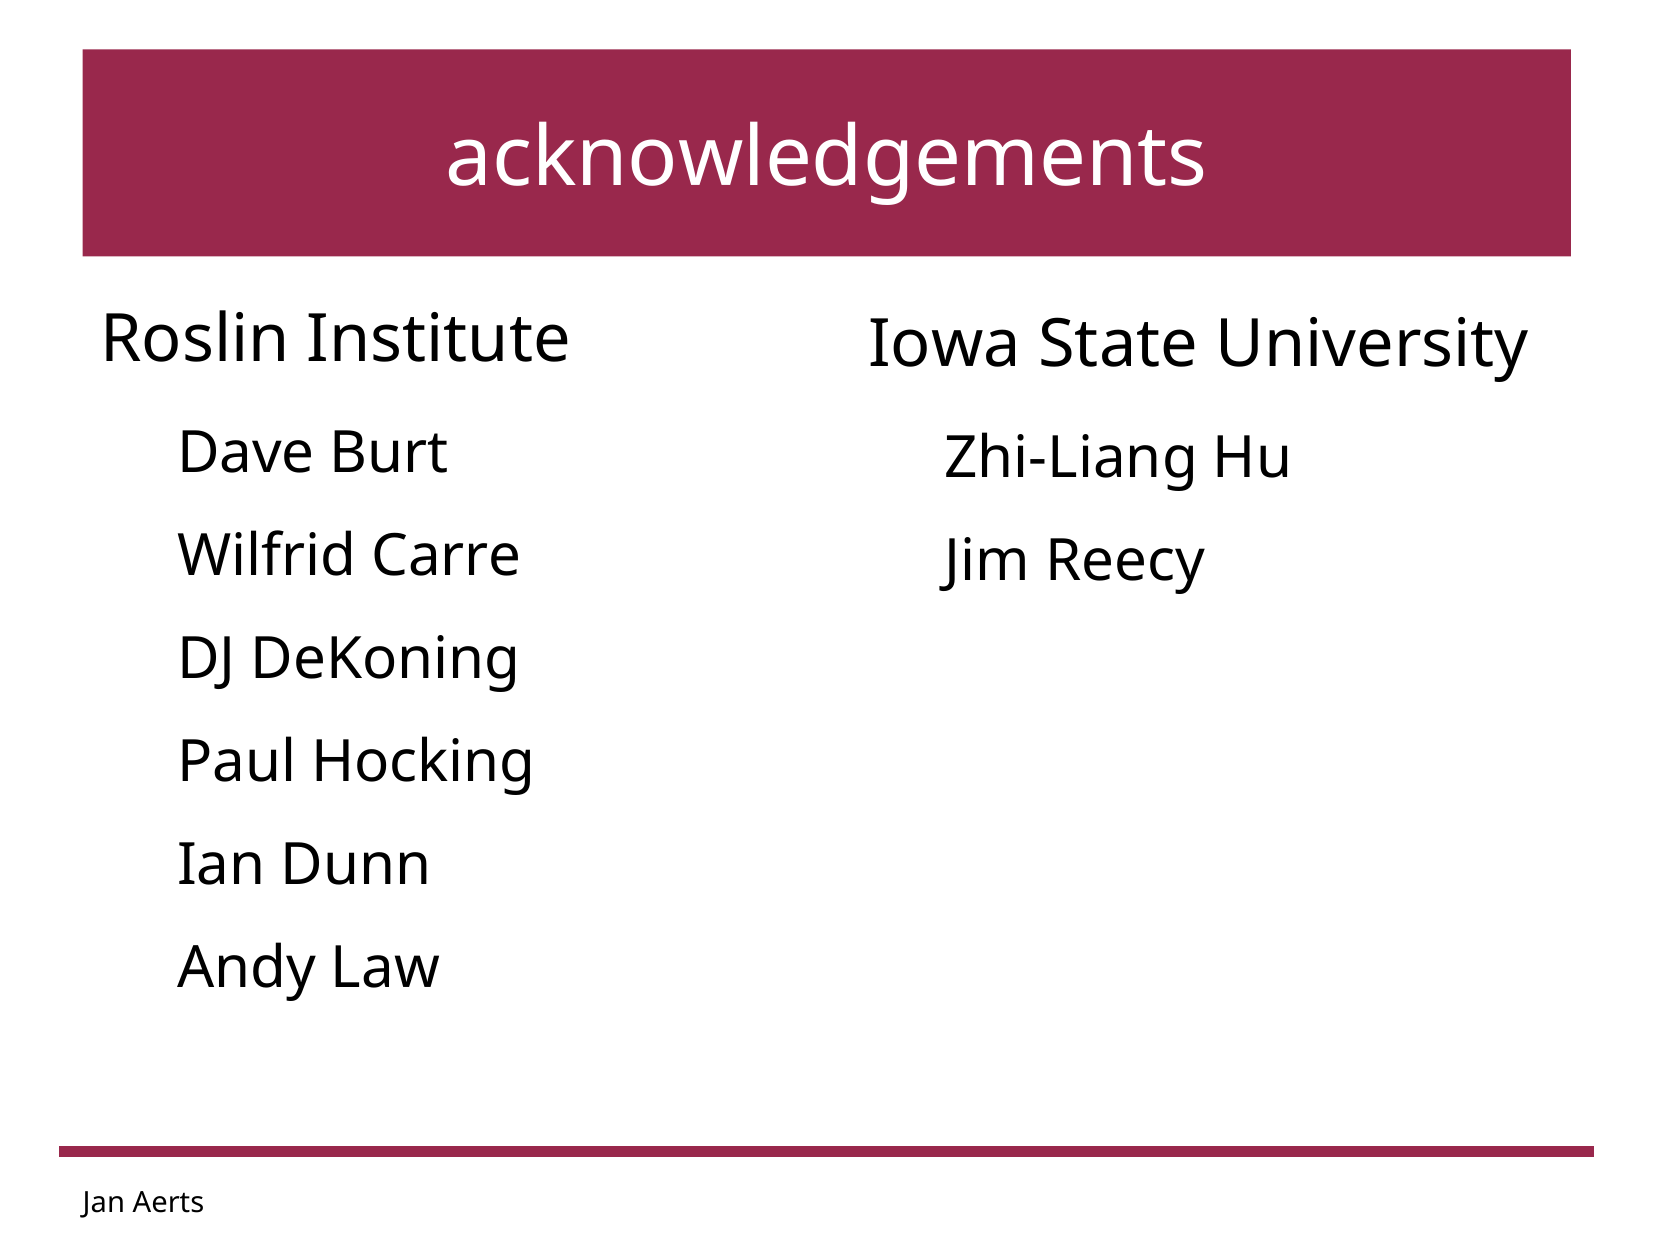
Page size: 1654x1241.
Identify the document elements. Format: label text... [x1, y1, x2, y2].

list Iowa State University Zhi-Liang Hu Jim Reecy [850, 295, 1565, 1114]
list Roslin Institute Dave Burt Wilfrid Carre DJ DeKoning Paul Hocking Ian Dunn Andy Law [82, 290, 798, 1109]
title acknowledgements [82, 49, 1571, 257]
